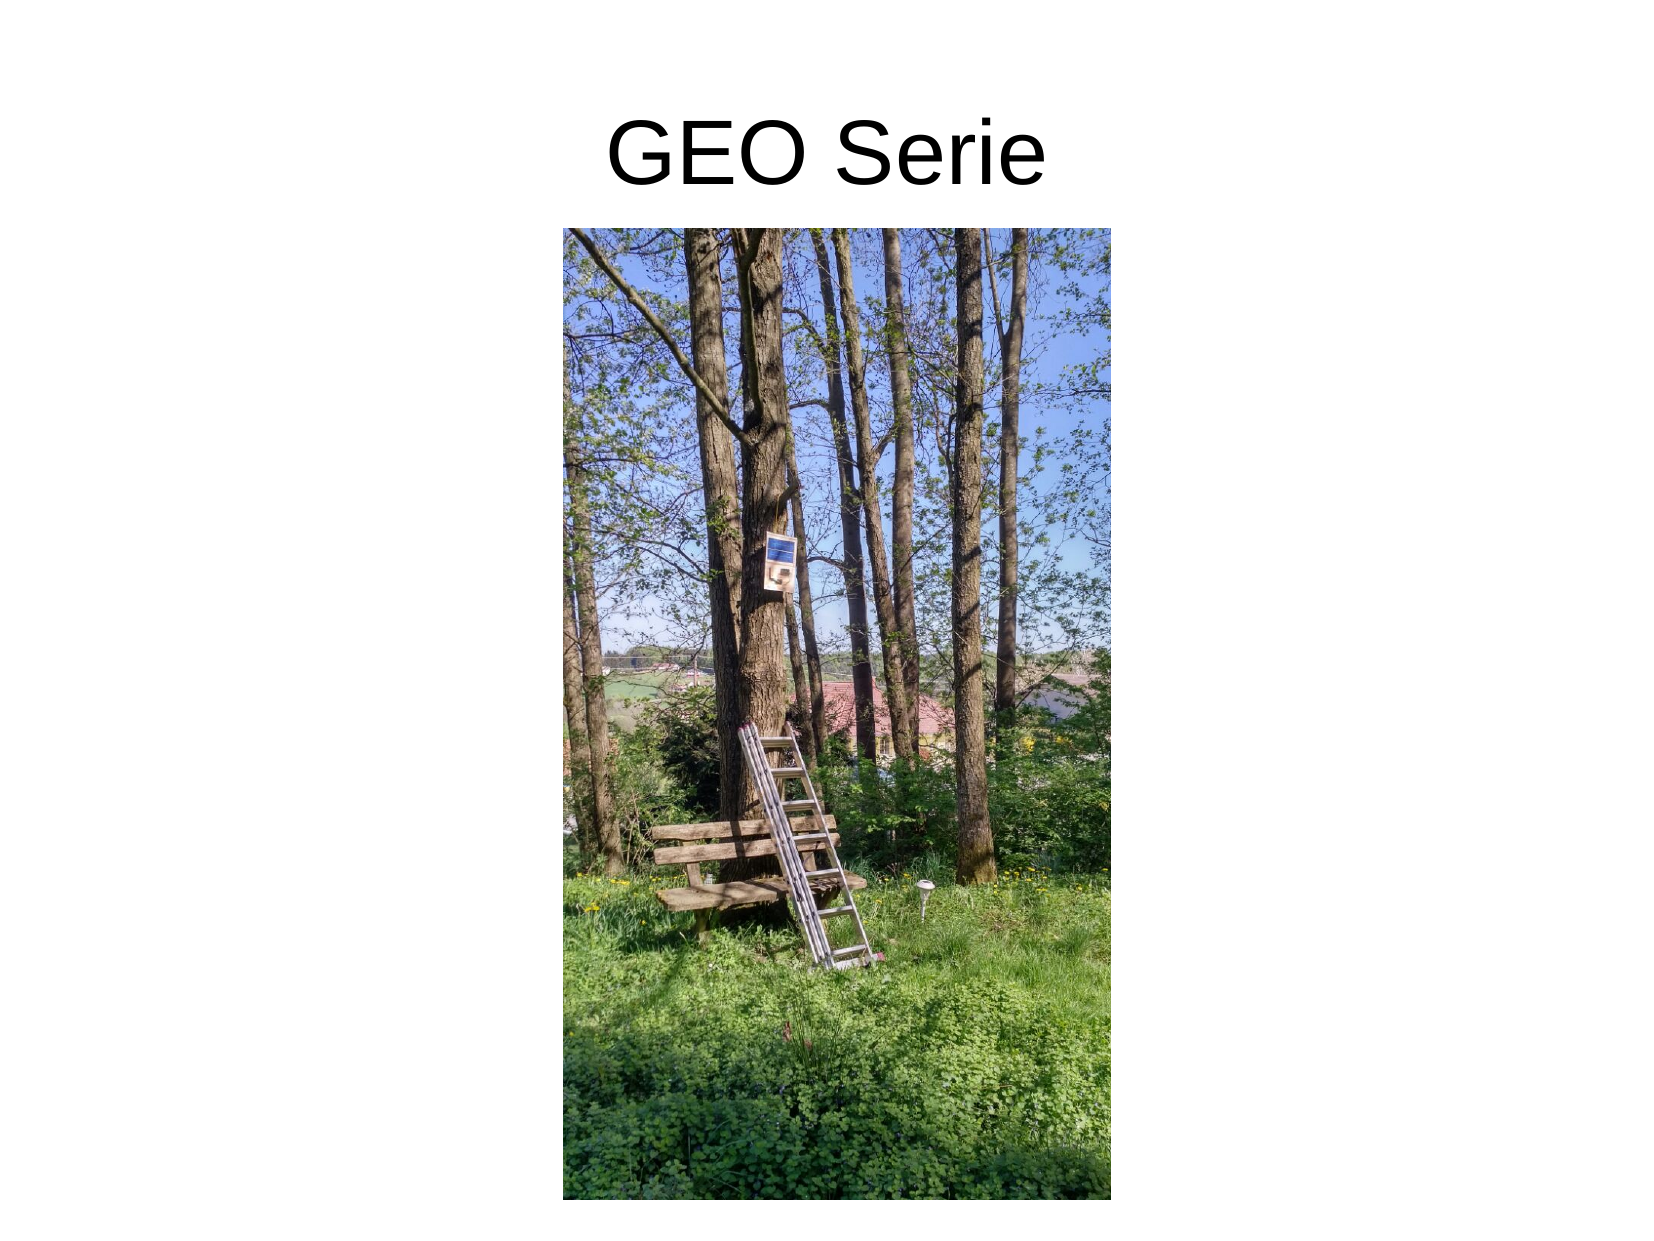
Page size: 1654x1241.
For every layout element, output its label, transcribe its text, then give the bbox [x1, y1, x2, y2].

picture [563, 228, 1111, 1201]
title GEO Serie [82, 49, 1571, 257]
